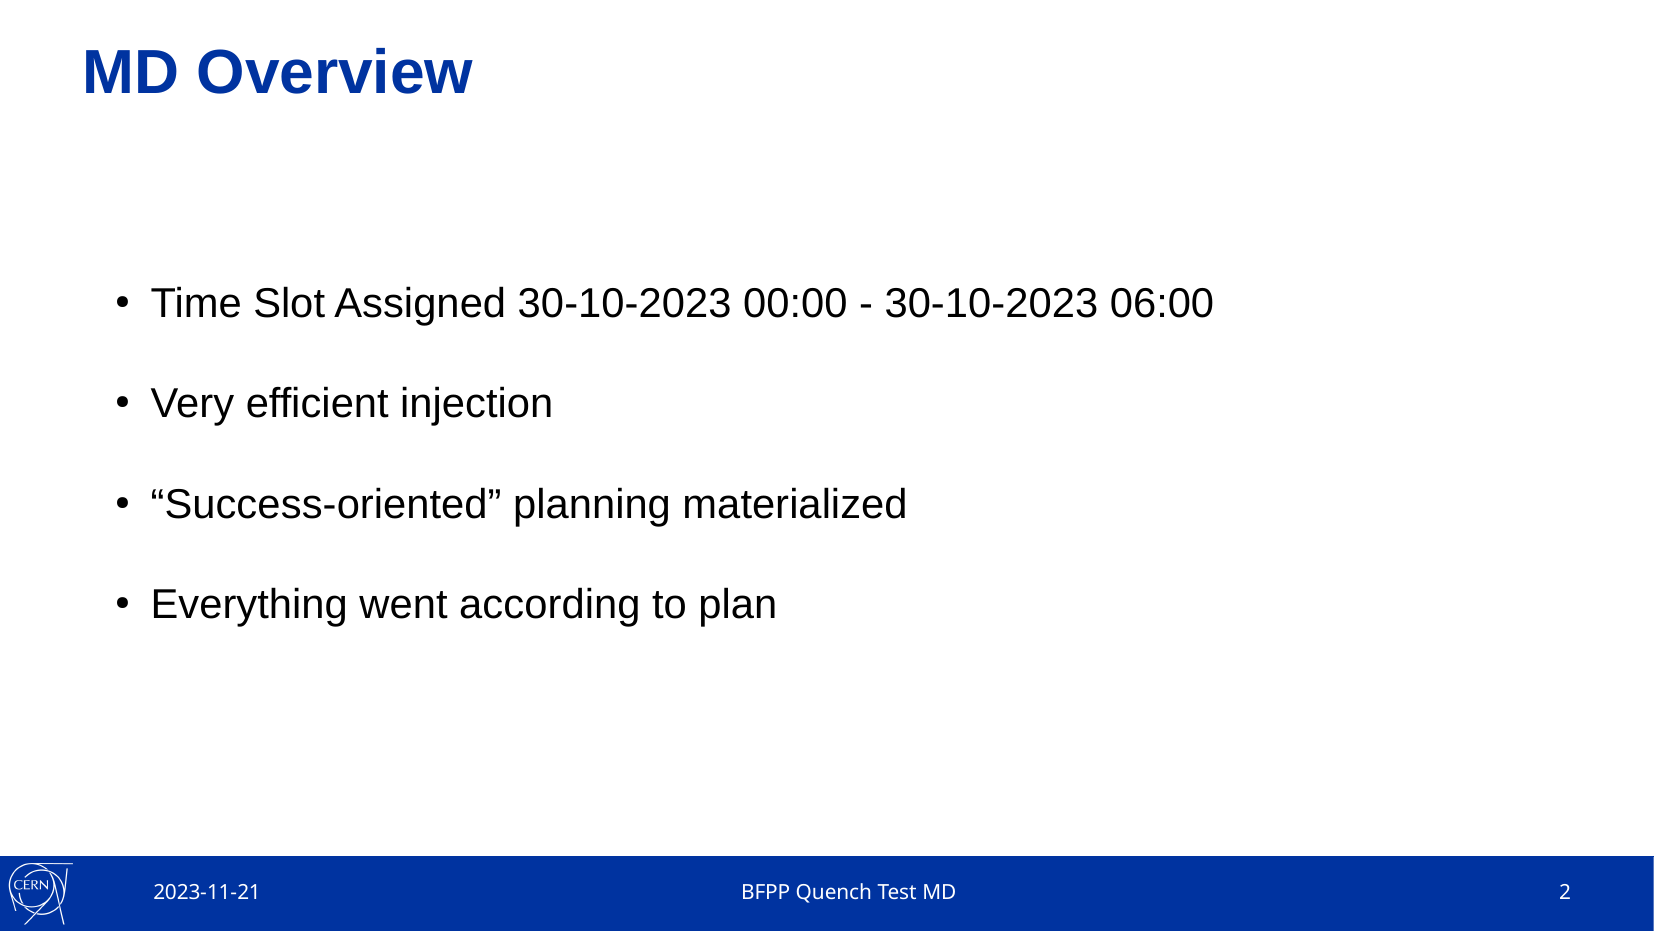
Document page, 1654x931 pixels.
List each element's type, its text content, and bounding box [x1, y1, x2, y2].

picture [5, 859, 78, 928]
text_box Time Slot Assigned 30-10-2023 00:00 - 30-10-2023 06:00 Very efficient injection “Success-oriented” planning materialized Everything went according to plan [100, 63, 1434, 844]
title MD Overview [82, 36, 1571, 108]
